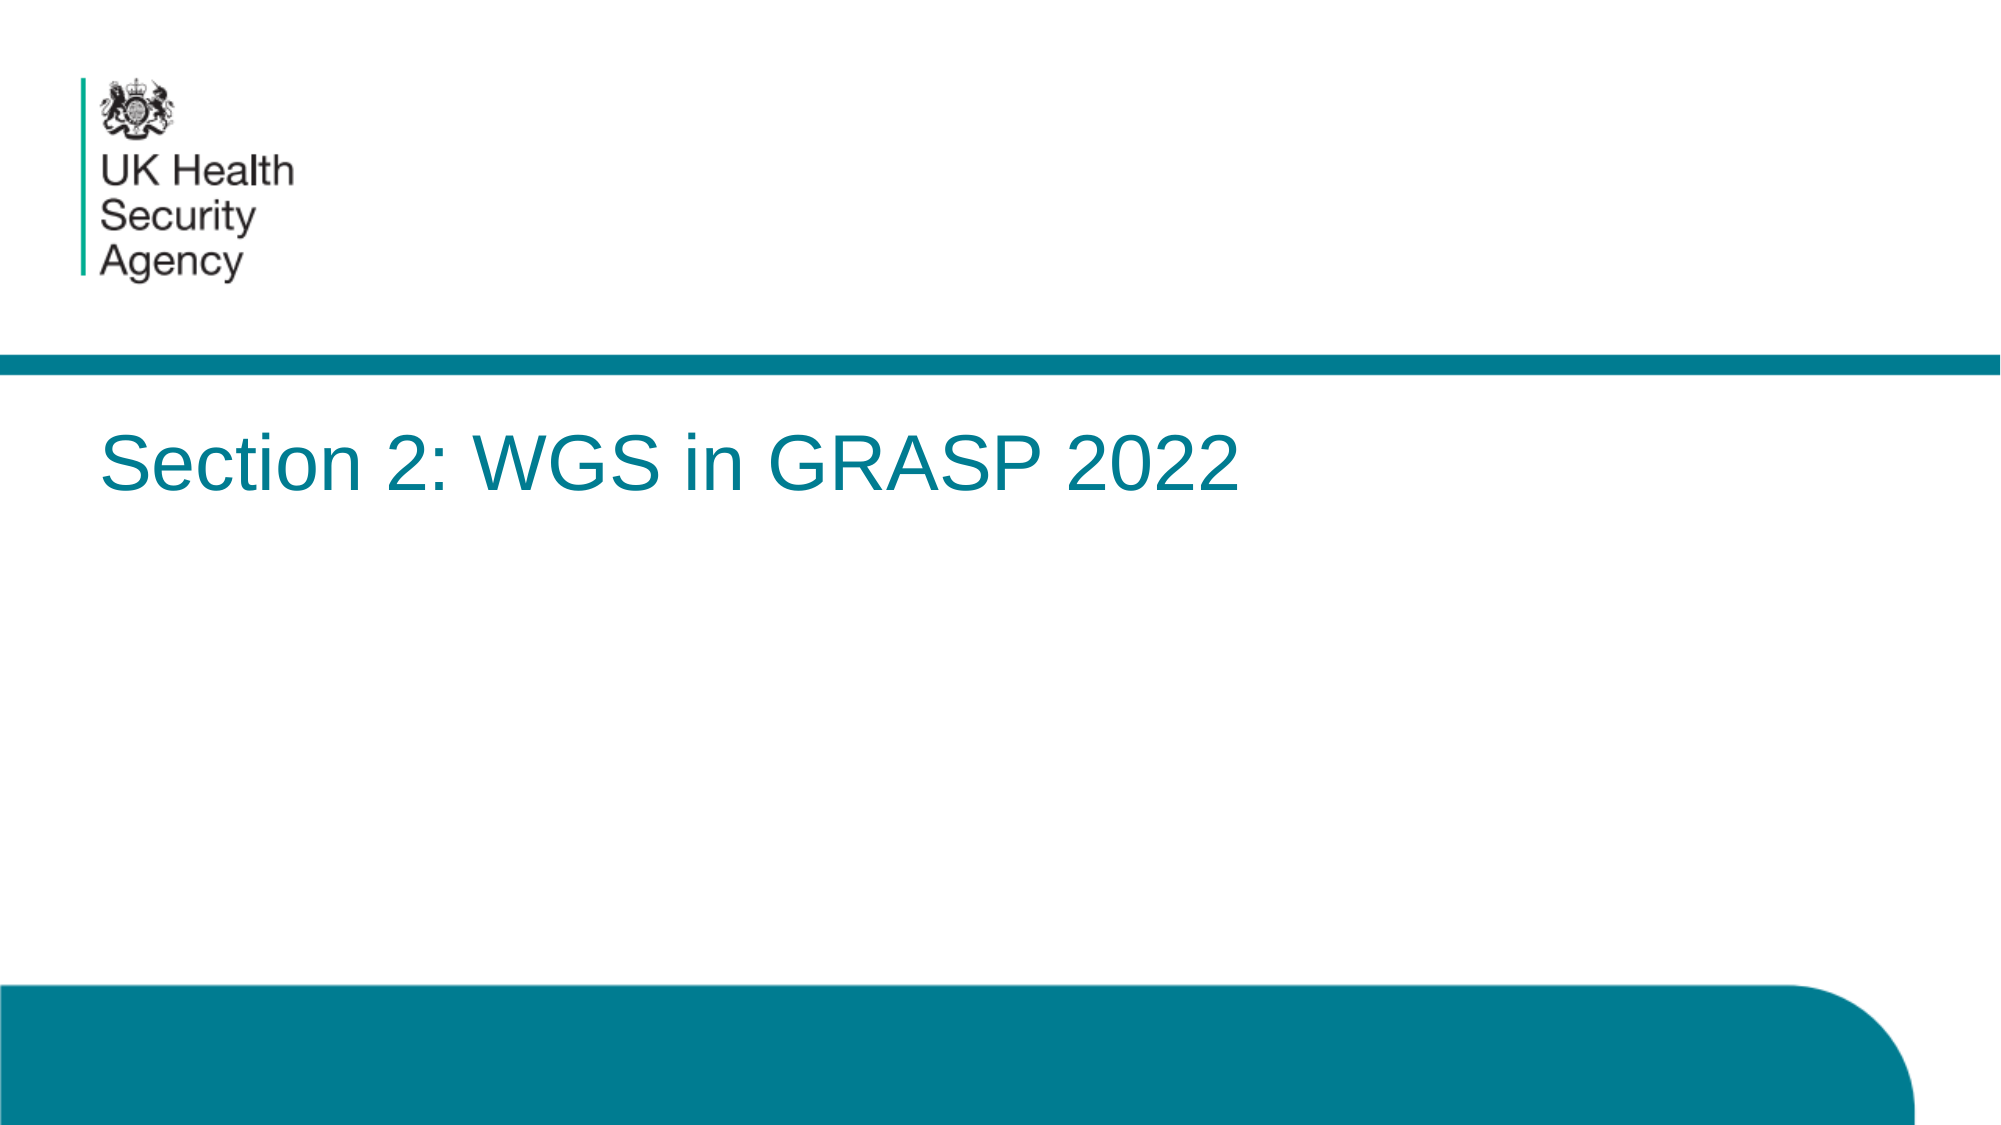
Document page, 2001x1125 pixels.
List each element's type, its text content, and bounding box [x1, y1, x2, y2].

title Section 2: WGS in GRASP 2022 [84, 414, 1804, 807]
